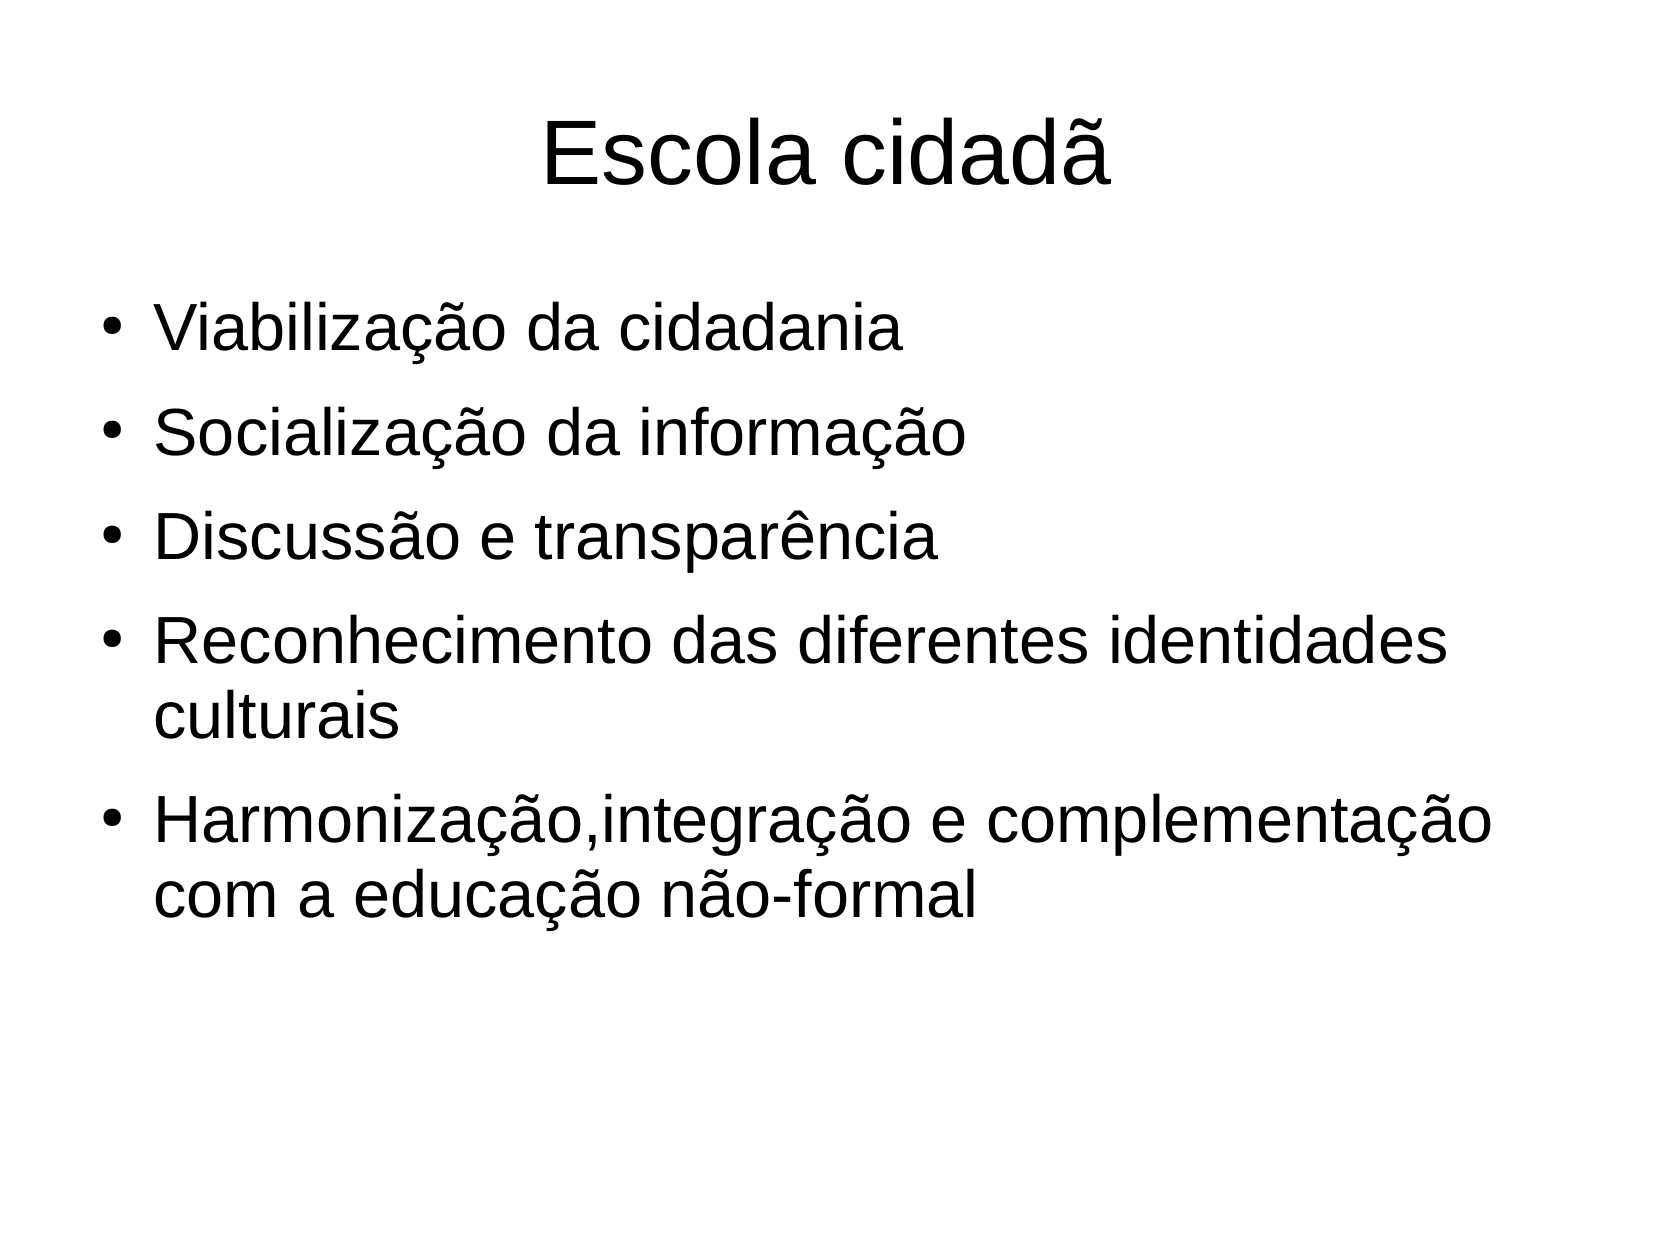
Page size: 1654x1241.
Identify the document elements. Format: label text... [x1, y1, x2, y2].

title Escola cidadã [82, 49, 1571, 257]
list Viabilização da cidadania Socialização da informação Discussão e transparência Reconhecimento das diferentes identidades culturais Harmonização,integração e complementação com a educação não-formal [82, 290, 1571, 1037]
